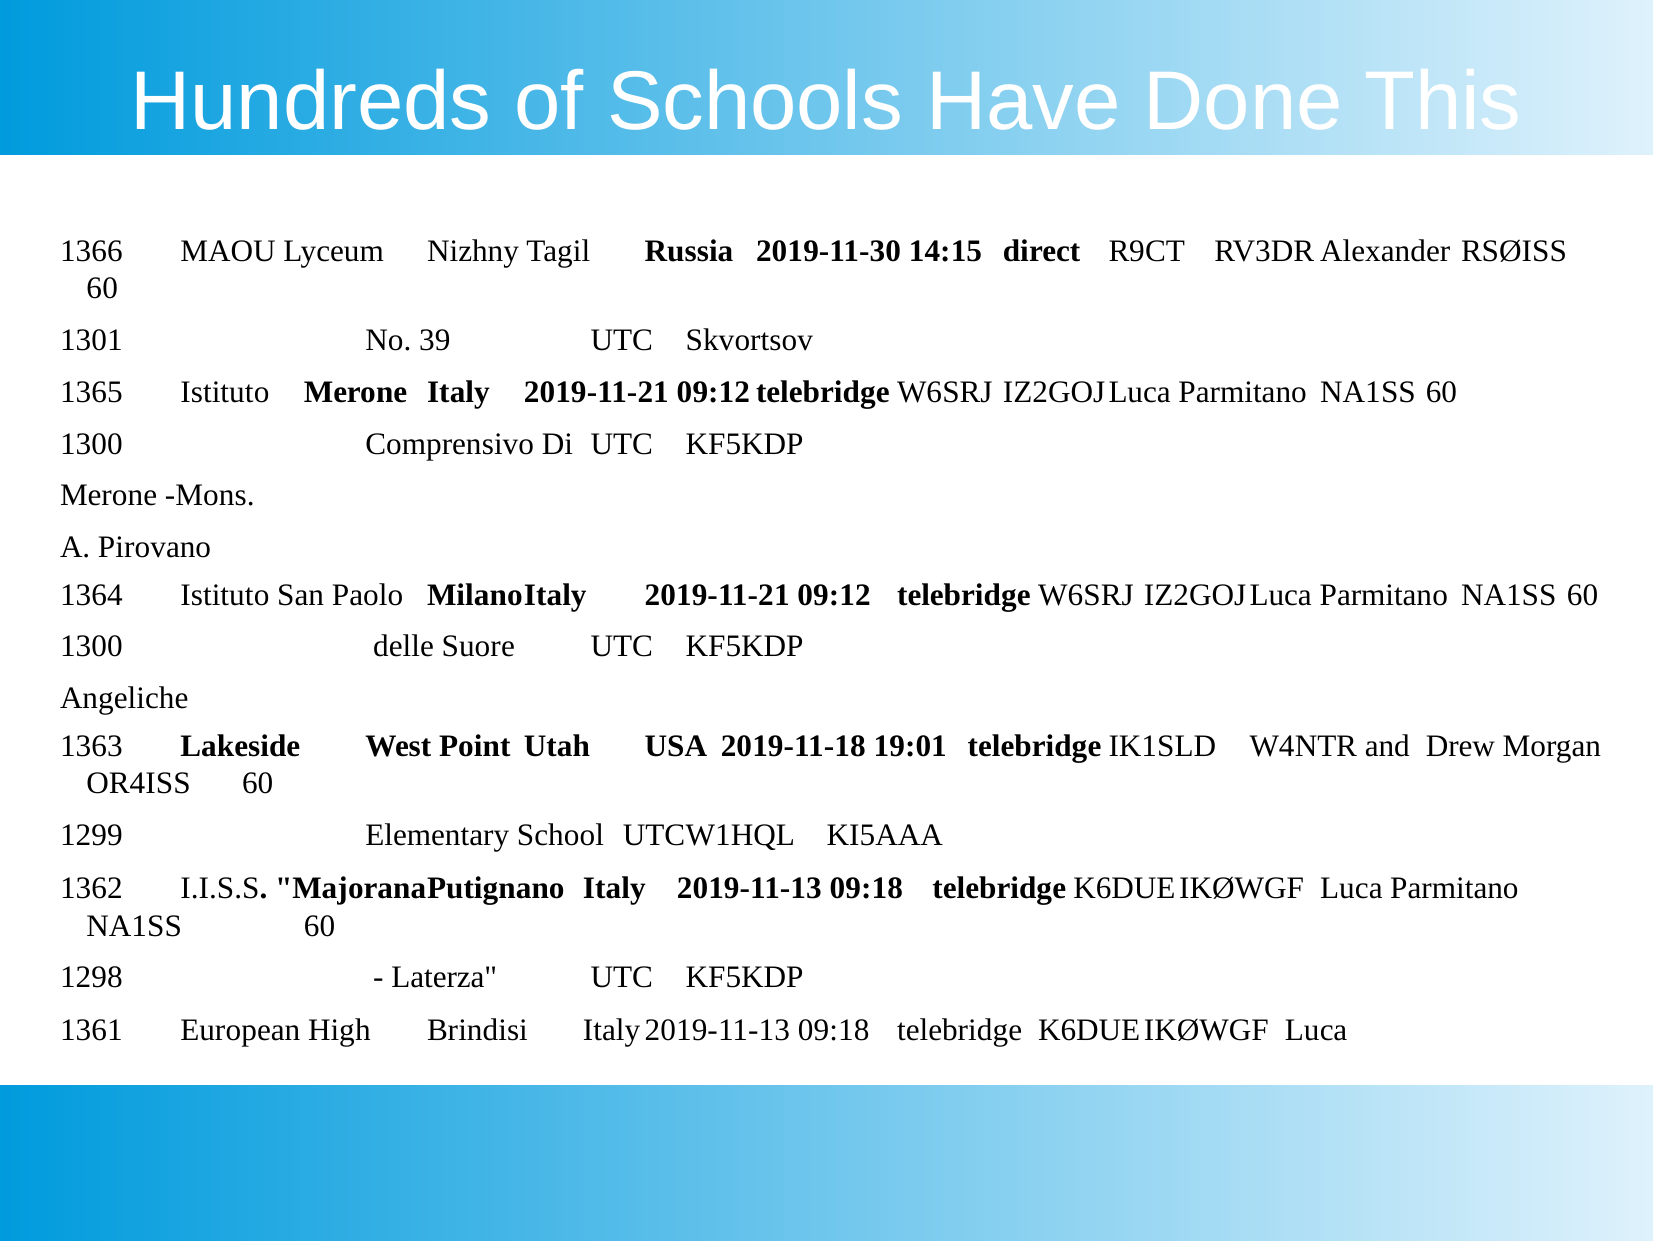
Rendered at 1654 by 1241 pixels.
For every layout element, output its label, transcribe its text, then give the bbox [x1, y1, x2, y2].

title Hundreds of Schools Have Done This [82, 49, 1571, 154]
list 1366 MAOU Lyceum Nizhny Tagil Russia 2019-11-30 14:15 direct R9СT RV3DR Alexander RSØISS 60 1301 No. 39 UTC Skvortsov 1365 Istituto Merone Italy 2019-11-21 09:12 telebridge W6SRJ IZ2GOJ Luca Parmitano NA1SS 60 1300 Comprensivo Di UTC KF5KDP Merone -Mons. A. Pirovano 1364 Istituto San Paolo Milano Italy 2019-11-21 09:12 telebridge W6SRJ IZ2GOJ Luca Parmitano NA1SS 60 1300 delle Suore UTC KF5KDP Angeliche 1363 Lakeside West Point Utah USA 2019-11-18 19:01 telebridge IK1SLD W4NTR and Drew Morgan OR4ISS 60 1299 Elementary School UTC W1HQL KI5AAA 1362 I.I.S.S. "Majorana Putignano Italy 2019-11-13 09:18 telebridge K6DUE IKØWGF Luca Parmitano NA1SS 60 1298 - Laterza" UTC KF5KDP 1361 European High Brindisi Italy 2019-11-13 09:18 telebridge K6DUE IKØWGF Luca [60, 225, 1621, 1096]
